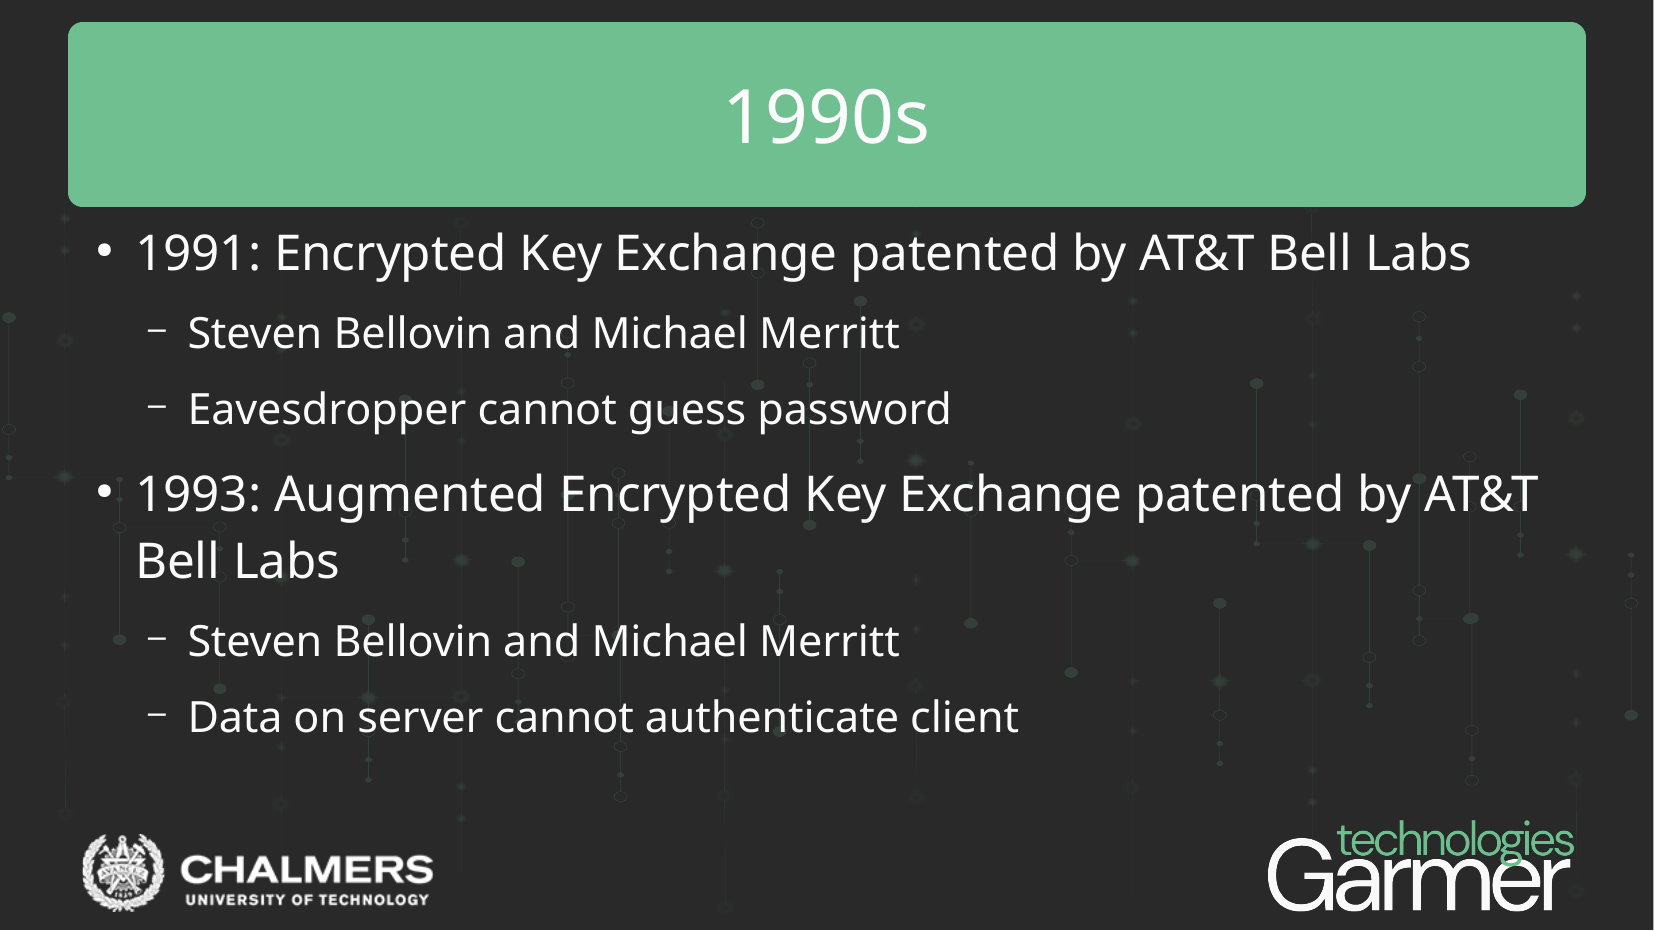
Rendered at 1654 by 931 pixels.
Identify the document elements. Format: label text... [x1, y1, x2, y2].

picture [82, 834, 443, 912]
title 1990s [82, 37, 1571, 193]
picture [1246, 807, 1607, 912]
list 1991: Encrypted Key Exchange patented by AT&T Bell Labs Steven Bellovin and Michael Merritt Eavesdropper cannot guess password 1993: Augmented Encrypted Key Exchange patented by AT&T Bell Labs Steven Bellovin and Michael Merritt Data on server cannot authenticate client [82, 217, 1571, 758]
